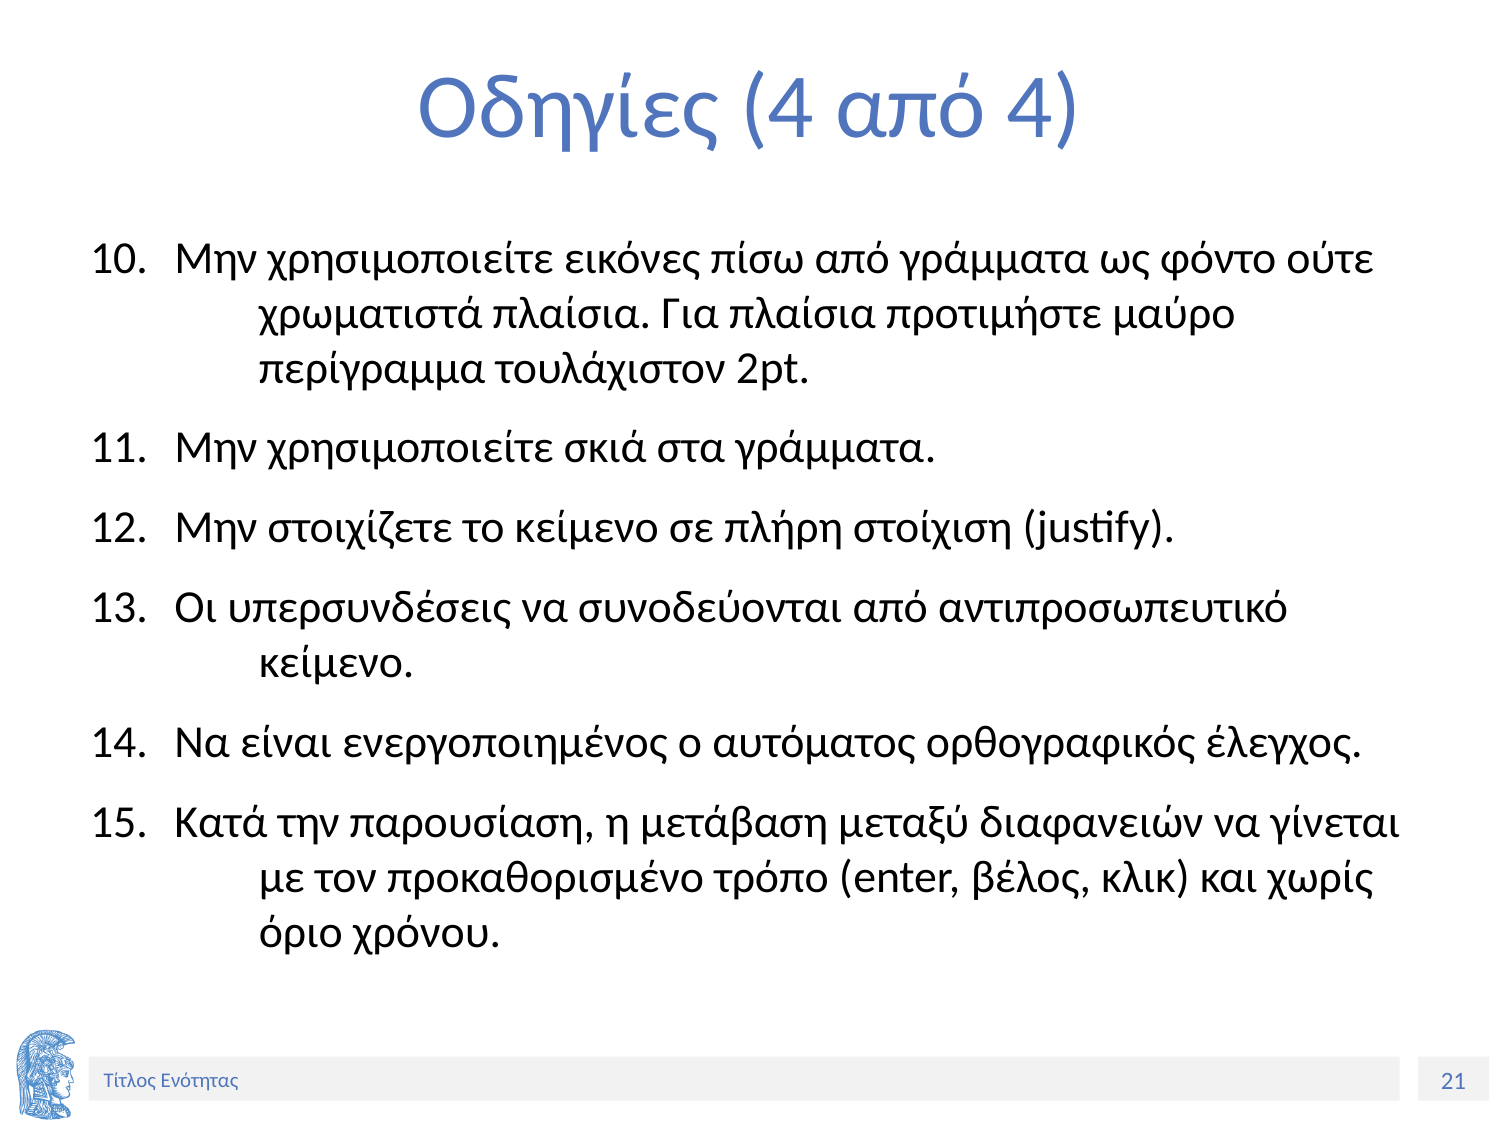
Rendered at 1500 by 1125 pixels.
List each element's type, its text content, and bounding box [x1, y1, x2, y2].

title Οδηγίες (4 από 4) [75, 7, 1426, 195]
picture [9, 1026, 81, 1120]
list Μην χρησιμοποιείτε εικόνες πίσω από γράμματα ως φόντο ούτε χρωματιστά πλαίσια. Για πλαίσια προτιμήστε μαύρο περίγραμμα τουλάχιστον 2pt. Μην χρησιμοποιείτε σκιά στα γράμματα. Μην στοιχίζετε το κείμενο σε πλήρη στοίχιση (justify). Οι υπερσυνδέσεις να συνοδεύονται από αντιπροσωπευτικό κείμενο. Να είναι ενεργοποιημένος ο αυτόματος ορθογραφικός έλεγχος. Κατά την παρουσίαση, η μετάβαση μεταξύ διαφανειών να γίνεται με τον προκαθορισμένο τρόπο (enter, βέλος, κλικ) και χωρίς όριο χρόνου. [75, 219, 1426, 1005]
